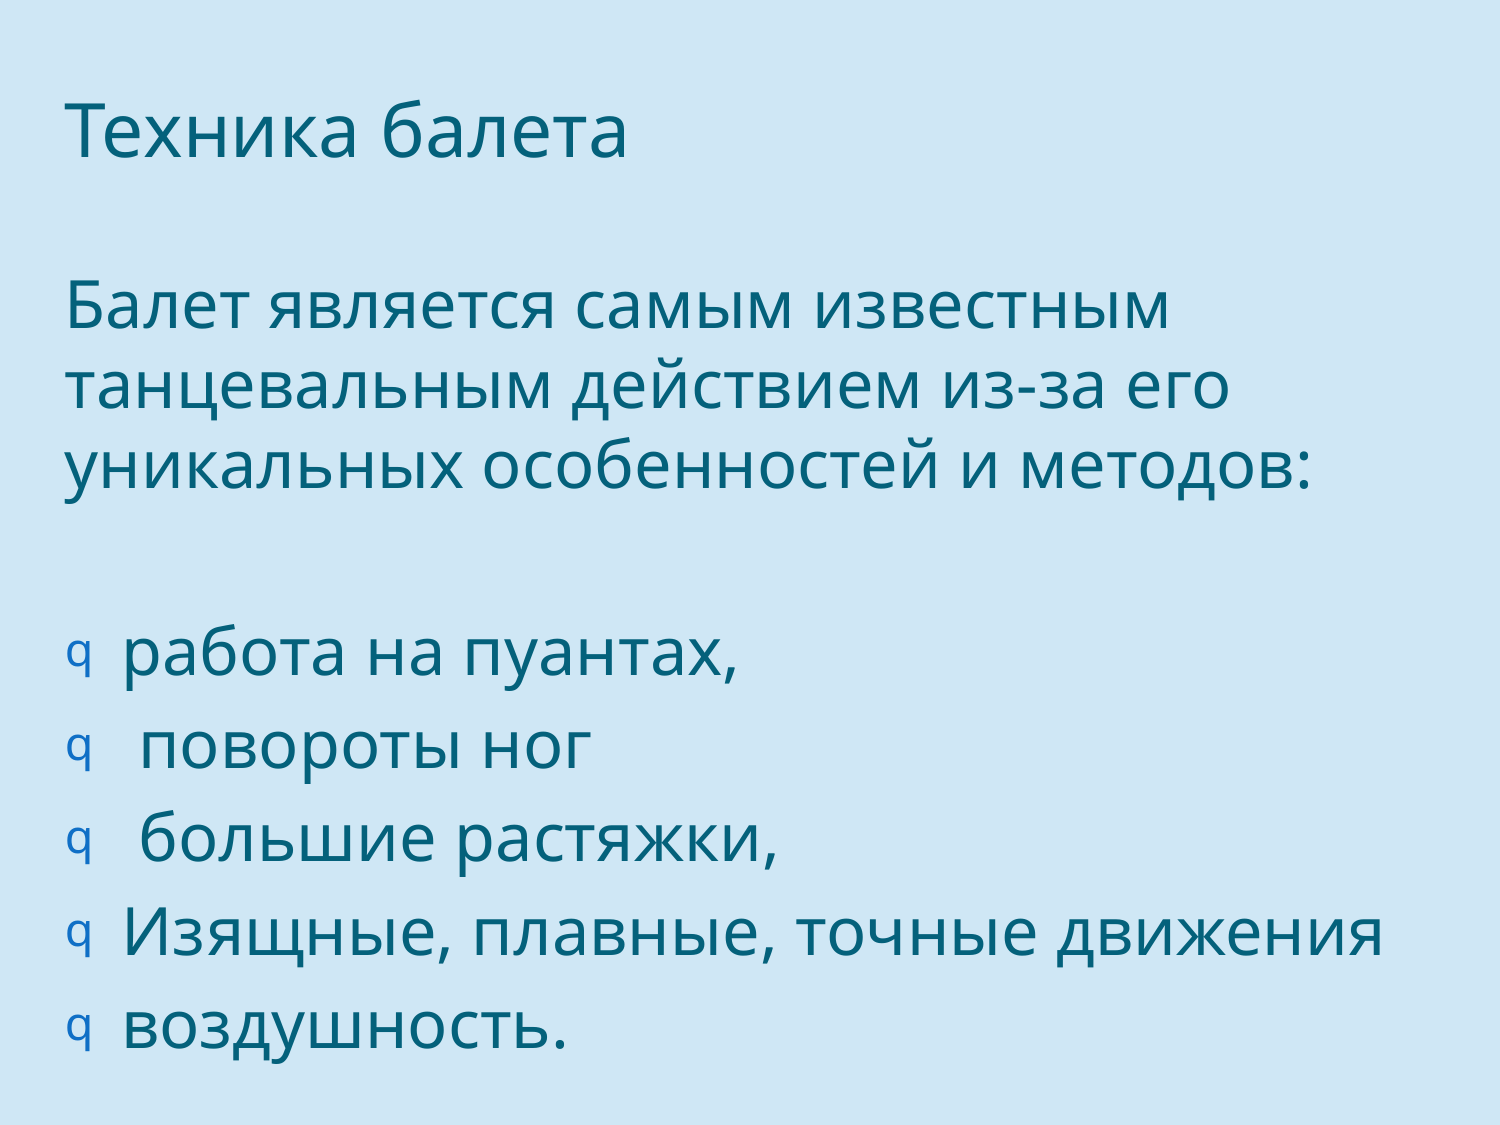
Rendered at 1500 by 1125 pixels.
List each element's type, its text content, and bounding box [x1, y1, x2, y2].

list Балет является самым известным танцевальным действием из-за его уникальных особенностей и методов: работа на пуантах, повороты ног большие растяжки, Изящные, плавные, точные движения воздушность. [50, 254, 1475, 998]
title Техника балета [50, 75, 1475, 213]
